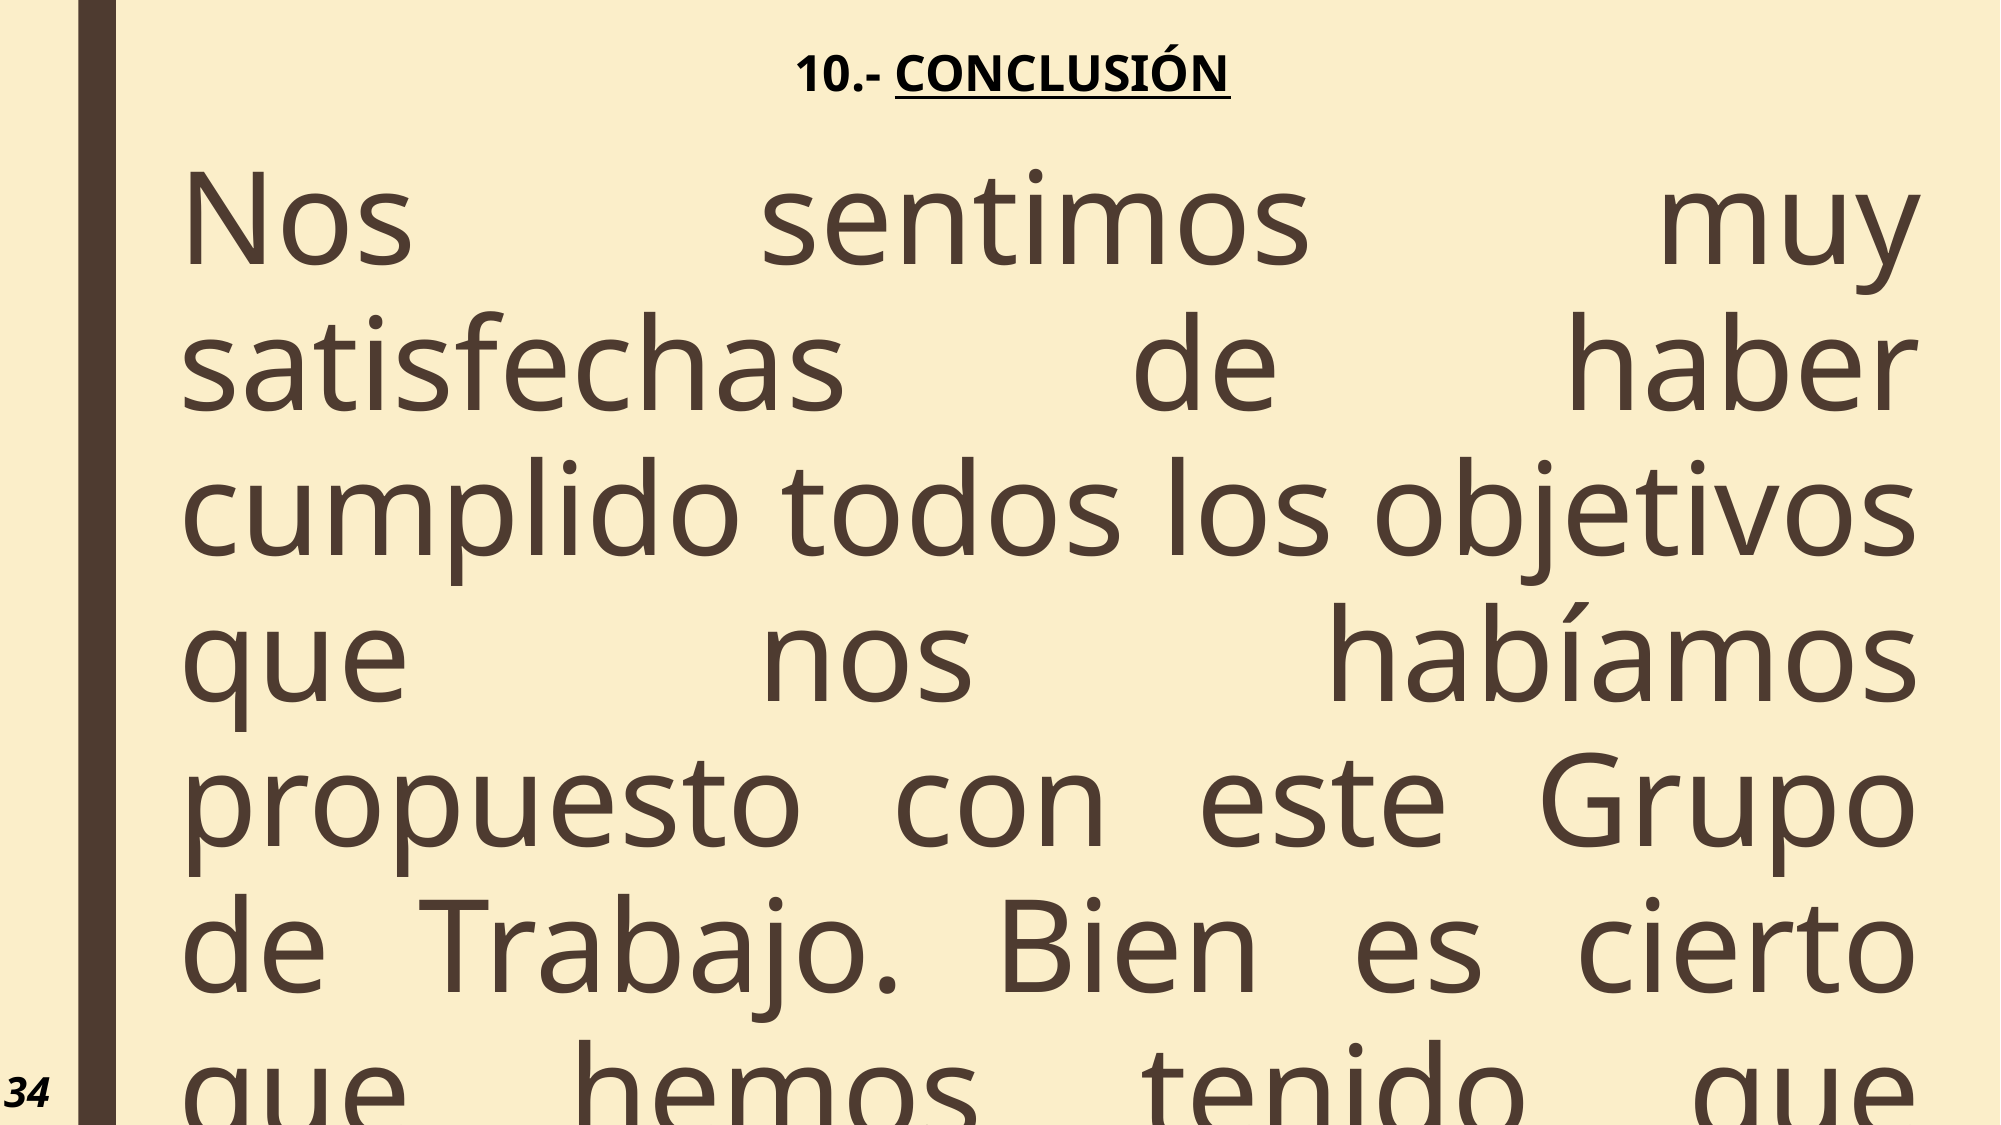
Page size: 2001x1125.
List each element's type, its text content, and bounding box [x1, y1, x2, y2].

text_box 10.- CONCLUSIÓN [163, 41, 1862, 117]
slide_number 34 [0, 1058, 79, 1125]
list Nos sentimos muy satisfechas de haber cumplido todos los objetivos que nos habíamos propuesto con este Grupo de Trabajo. Bien es cierto que hemos tenido que adaptarnos a las circunstancias especiales de los acontecimientos presentes, pero hemos hecho un esfuerzo por cumplirlo puesto que lo consideramos una necesidad, para el desarrollo del tema que nos ocupa, en los próximos cursos. El trabajo a realizar implicaba trabajos de pequeños grupos por especialidades para poner en común las necesidades particulares de dichas especialidades. También trabajos del grupo al completo que en parte pudo ser presencial y que después hemos podido continuar por vía telemática. Cada miembro del grupo se ha esforzado en la medida de sus posibilidades, que han sido duras y difíciles de desarrollar, teniendo en cuenta el nivel de saturación de trabajo que hemos sufrido en esta última etapa del curso por las adaptaciones derivadas de las medidas de aislamiento por la pandemia del COVID19. Como se justificó en la presentación del Grupo de Trabajo, el tema de LA CALIDAD se trata en todos los módulos, fundamentalmente en los módulos prácticos. Con ello queremos decir que hemos conseguido un material inestimable para poder abarcar este tema. Que lo hemos realizado de forma general para que en cada módulo y nivel (FPB, Grado Medio y Grado Superior) se puedan hacer pequeñas variaciones para adaptar el tema al nivel y módulo. Igualmente se transfiere al alumnado una visión de “uniformidad”, que les ayudará a aplicar lo aprendido en todos los módulos del ciclo que cursen. Coincidimos en que su aplicación en su contexto educativo será muy beneficioso ya que reconocíamos que era un trabajo necesario para los ciclos de nuestra familia profesional. Nuestro propósito era producir una documentación útil para impartir un contenido que, como se justificó en la petición del Grupo de Trabajo, no era fácil de integrar por parte del alumnado en el conjunto de competencias que debía conseguir. A parte de considerar que percibimos que este tema, tal y como se ha enfocado, va a suponer un cambio de perspectiva en el alumnado, pasando de ser un contenido hasta ahora intrascendente, a formar una parte muy útil de su aprendizaje para su exitosa incorporación al mundo laboral. Nos gustaría destacar que la perspectiva de este tema, tratado interdisciplinarmente ha resultado enriquecedor y didáctico para los miembros de este Grupo, consiguiendo una visión más completa de su contenido; importante para la correcta puesta en práctica en cualquier ciclo que aborde estos conocimientos en su currículo. [163, 140, 1938, 1082]
